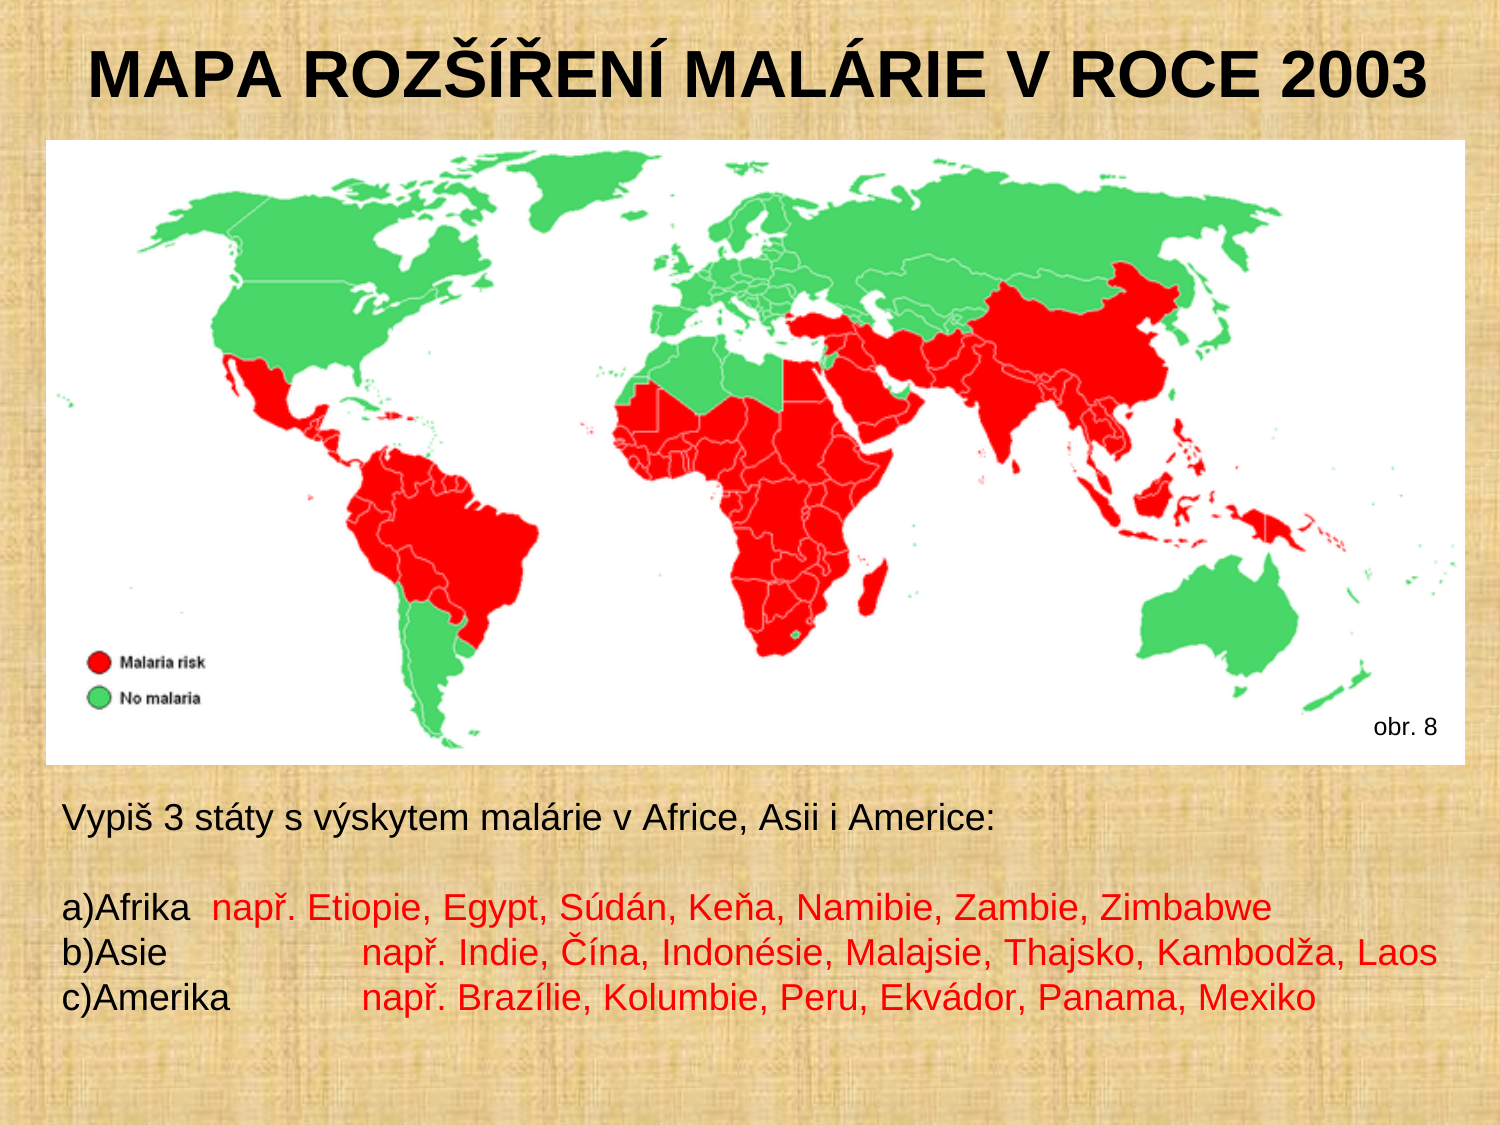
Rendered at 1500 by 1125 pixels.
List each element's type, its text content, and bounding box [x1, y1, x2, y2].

picture [0, 0, 1500, 1125]
text_box MAPA ROZŠÍŘENÍ MALÁRIE V ROCE 2003 [72, 23, 1445, 119]
text_box obr. 8 [1359, 703, 1453, 749]
text_box Vypiš 3 státy s výskytem malárie v Africe, Asii i Americe: Afrika např. Etiopie, Egypt, Súdán, Keňa, Namibie, Zambie, Zimbabwe Asie např. Indie, Čína, Indonésie, Malajsie, Thajsko, Kambodža, Laos Amerika např. Brazílie, Kolumbie, Peru, Ekvádor, Panama, Mexiko [46, 785, 1454, 1026]
